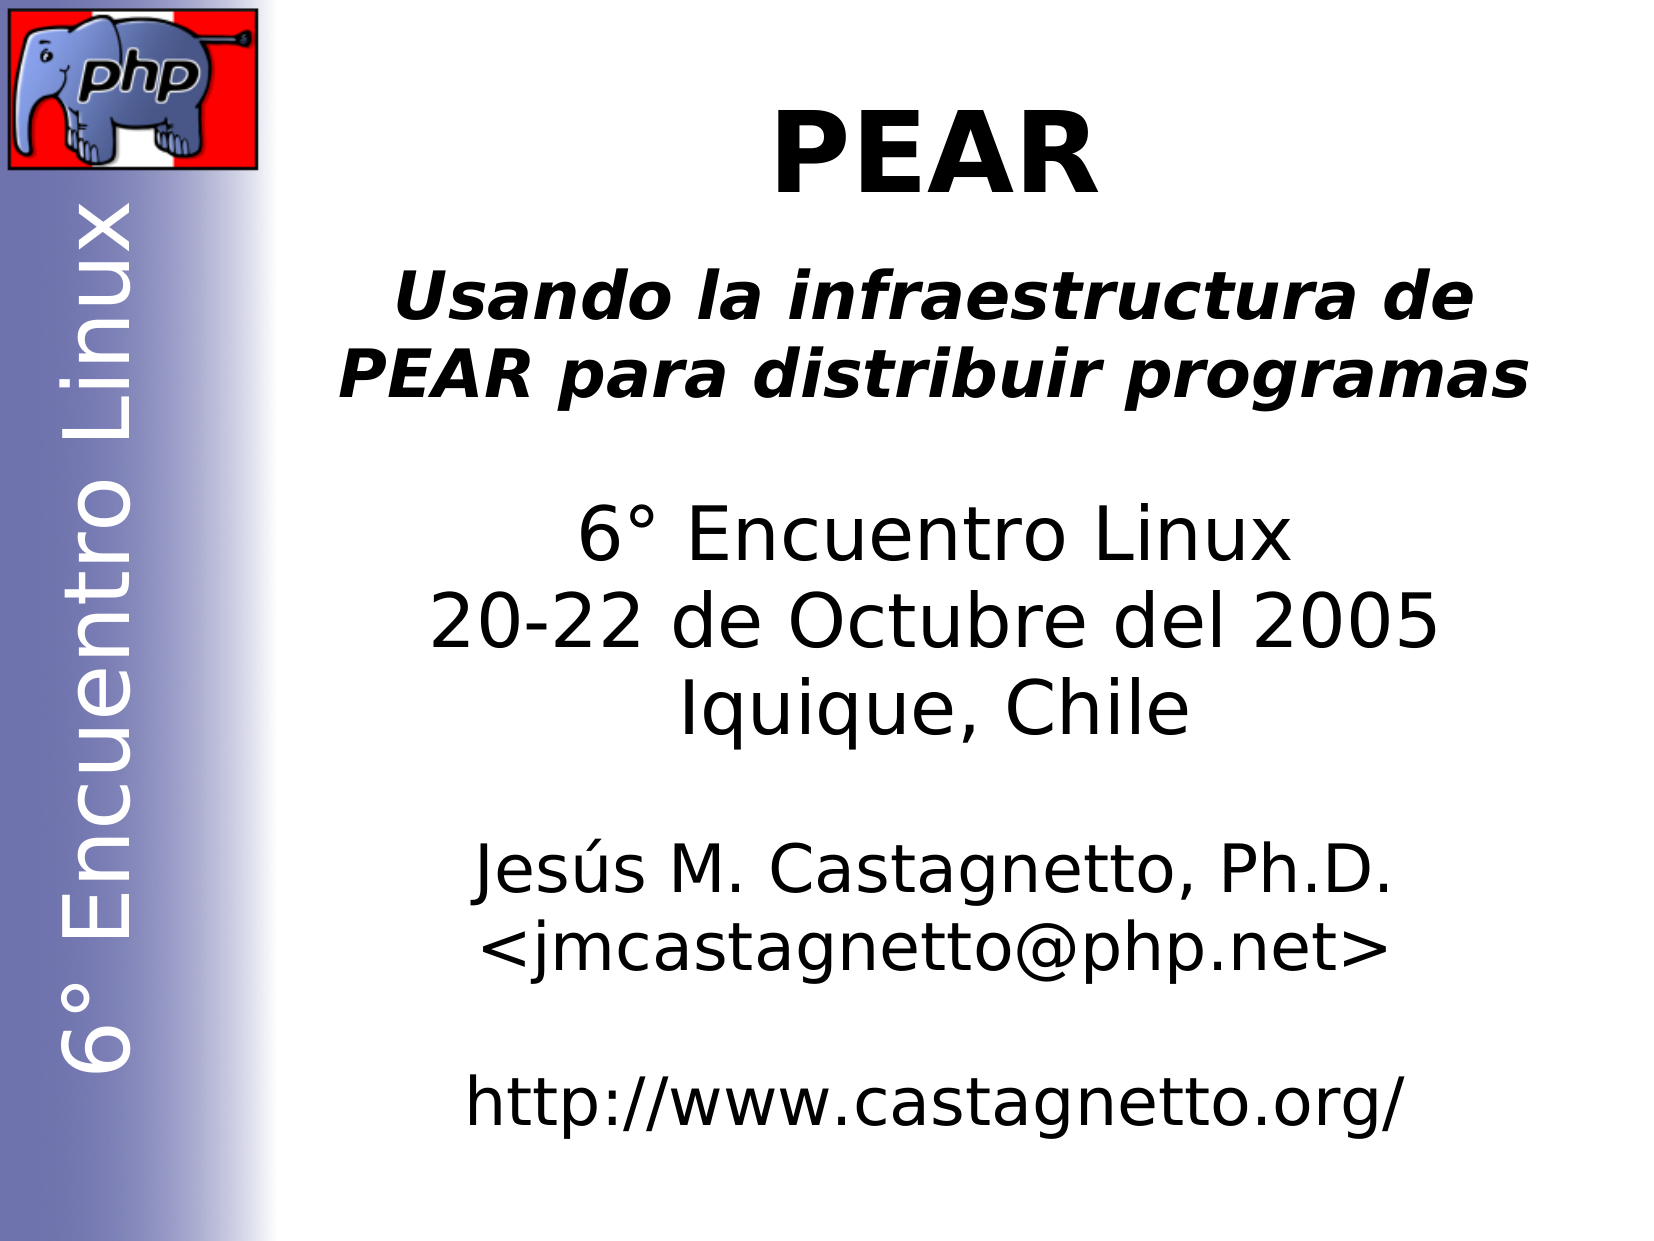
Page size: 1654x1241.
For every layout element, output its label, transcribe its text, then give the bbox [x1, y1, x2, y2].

subtitle Usando la infraestructura de PEAR para distribuir programas 6° Encuentro Linux 20-22 de Octubre del 2005 Iquique, Chile Jesús M. Castagnetto, Ph.D. <jmcastagnetto@php.net> http://www.castagnetto.org/ [300, 257, 1571, 1142]
title PEAR [300, 49, 1571, 257]
picture [0, 0, 1654, 1241]
